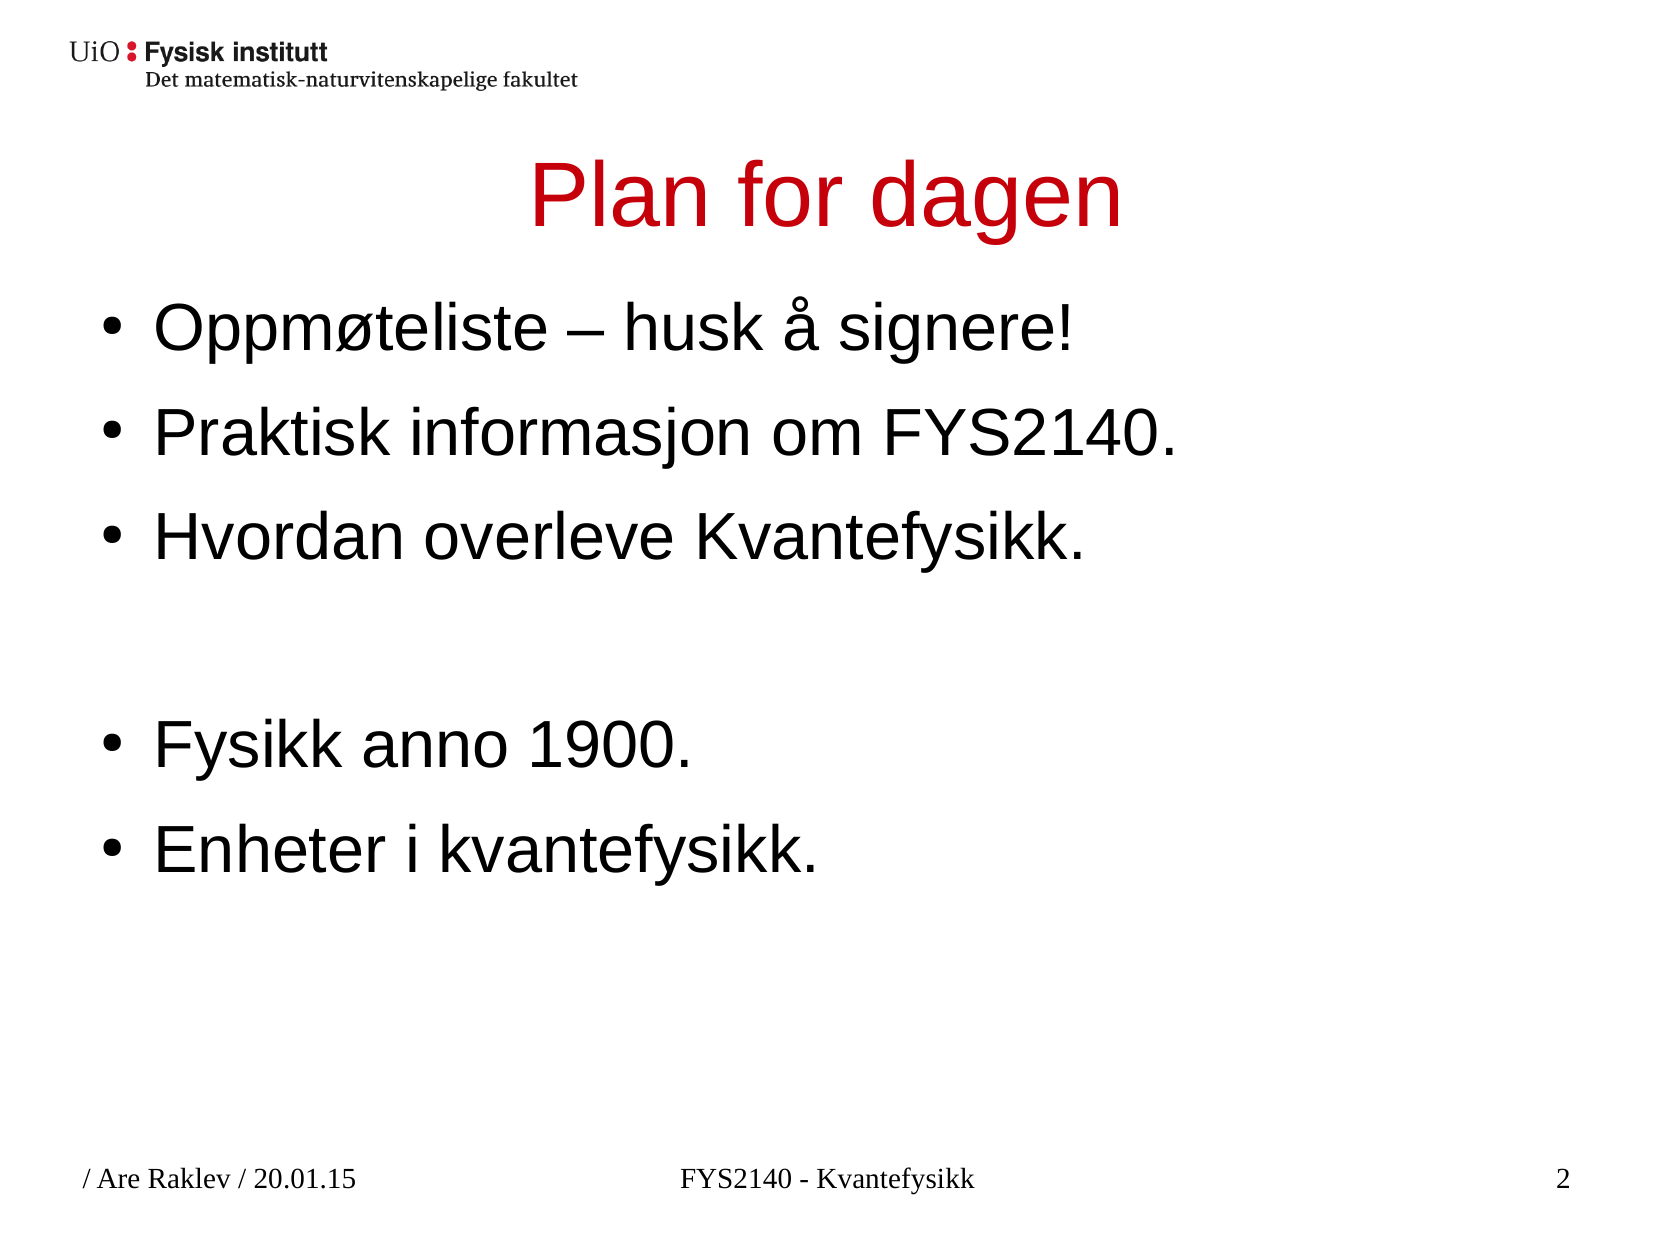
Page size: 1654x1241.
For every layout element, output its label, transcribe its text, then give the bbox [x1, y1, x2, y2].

picture [68, 37, 581, 93]
title Plan for dagen [82, 90, 1571, 290]
list Oppmøteliste – husk å signere! Praktisk informasjon om FYS2140. Hvordan overleve Kvantefysikk. Fysikk anno 1900. Enheter i kvantefysikk. [82, 290, 1571, 1094]
